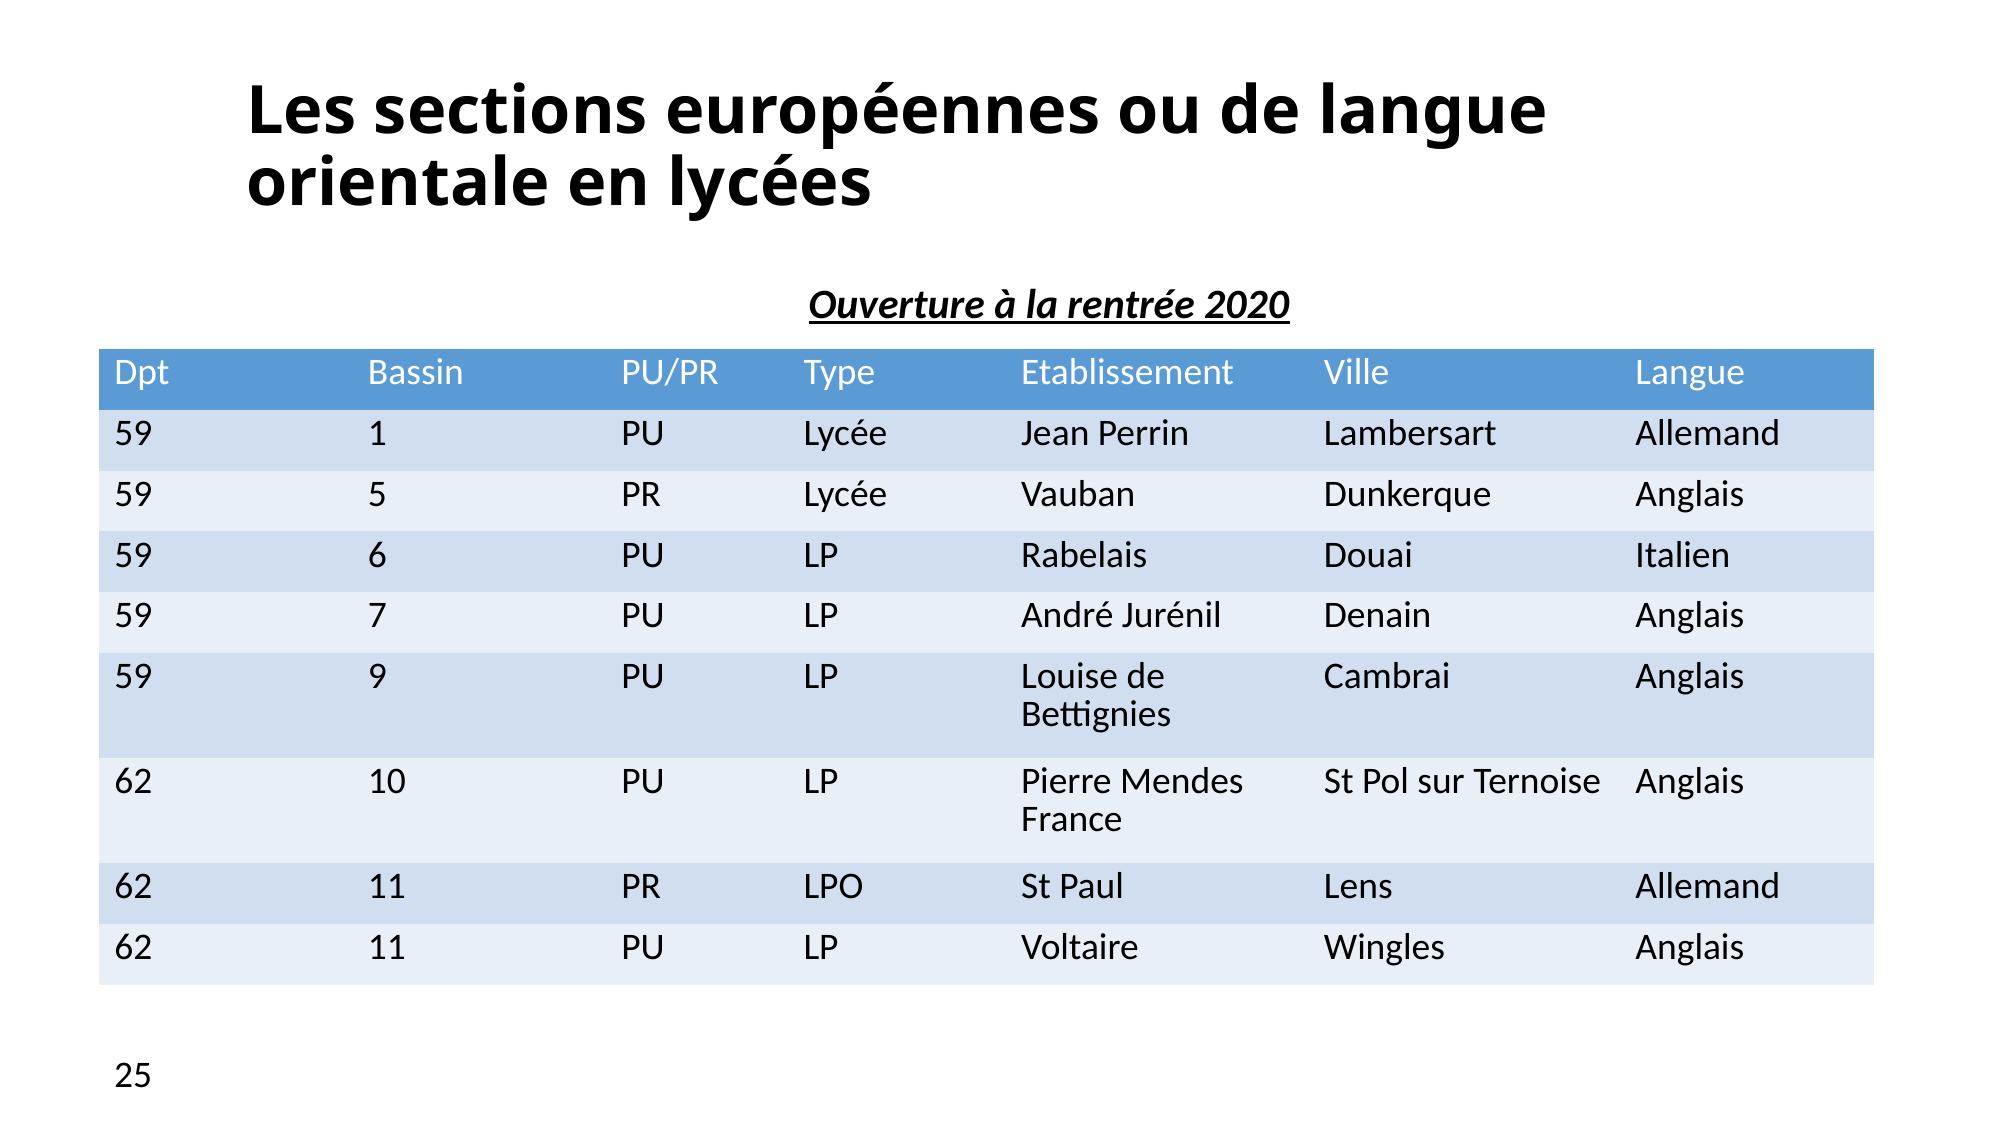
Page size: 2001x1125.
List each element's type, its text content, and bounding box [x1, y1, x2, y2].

table_cell Jean Perrin [1006, 410, 1309, 471]
table_header Langue [1620, 349, 1874, 410]
table_cell Anglais [1620, 592, 1874, 653]
table_cell PU [606, 531, 789, 592]
table_cell LP [789, 924, 1006, 985]
table_header Ville [1309, 349, 1620, 410]
table_cell 10 [353, 758, 606, 863]
table_cell Lycée [789, 471, 1006, 531]
table_cell PU [606, 592, 789, 653]
table_header PU/PR [606, 349, 789, 410]
table_cell Anglais [1620, 758, 1874, 863]
table_cell LP [789, 758, 1006, 863]
table_cell St Pol sur Ternoise [1309, 758, 1620, 863]
table_cell Lambersart [1309, 410, 1620, 471]
table_cell Wingles [1309, 924, 1620, 985]
table_cell PU [606, 758, 789, 863]
table_cell 59 [99, 592, 353, 653]
table_cell Allemand [1620, 863, 1874, 924]
table_header Dpt [99, 349, 353, 410]
table_cell Cambrai [1309, 653, 1620, 758]
table_cell PU [606, 410, 789, 471]
table_cell PR [606, 863, 789, 924]
table_cell 62 [99, 924, 353, 985]
table_cell 1 [353, 410, 606, 471]
table_cell Voltaire [1006, 924, 1309, 985]
table_cell St Paul [1006, 863, 1309, 924]
table_cell Lens [1309, 863, 1620, 924]
table_cell Anglais [1620, 924, 1874, 985]
table_cell 11 [353, 924, 606, 985]
table_cell Denain [1309, 592, 1620, 653]
text_box Ouverture à la rentrée 2020 [98, 224, 2000, 580]
table_cell 59 [99, 531, 353, 592]
table_cell LP [789, 592, 1006, 653]
table_cell LPO [789, 863, 1006, 924]
table_header Bassin [353, 349, 606, 410]
table_cell LP [789, 653, 1006, 758]
table_cell Italien [1620, 531, 1874, 592]
table_cell PU [606, 653, 789, 758]
table_cell 59 [99, 653, 353, 758]
table_cell 11 [353, 863, 606, 924]
table_cell Dunkerque [1309, 471, 1620, 531]
table_cell 5 [353, 471, 606, 531]
table_cell 6 [353, 531, 606, 592]
table_cell 62 [99, 863, 353, 924]
table_cell Douai [1309, 531, 1620, 592]
table_header Type [789, 349, 1006, 410]
table_cell Allemand [1620, 410, 1874, 471]
table_cell LP [789, 531, 1006, 592]
table_cell André Jurénil [1006, 592, 1309, 653]
table_cell PU [606, 924, 789, 985]
table_cell 62 [99, 758, 353, 863]
table_cell 59 [99, 410, 353, 471]
table_cell Pierre Mendes France [1006, 758, 1309, 863]
table_cell Louise de Bettignies [1006, 653, 1309, 758]
table_cell 7 [353, 592, 606, 653]
table_cell Anglais [1620, 471, 1874, 531]
table_cell Lycée [789, 410, 1006, 471]
table_cell Vauban [1006, 471, 1309, 531]
table_cell Anglais [1620, 653, 1874, 758]
table_cell 59 [99, 471, 353, 531]
table_cell Rabelais [1006, 531, 1309, 592]
table_cell 9 [353, 653, 606, 758]
table_header Etablissement [1006, 349, 1309, 410]
slide_number <numéro> [99, 1042, 1863, 1103]
table_cell PR [606, 471, 789, 531]
title Les sections européennes ou de langue orientale en lycées [231, 68, 1732, 204]
